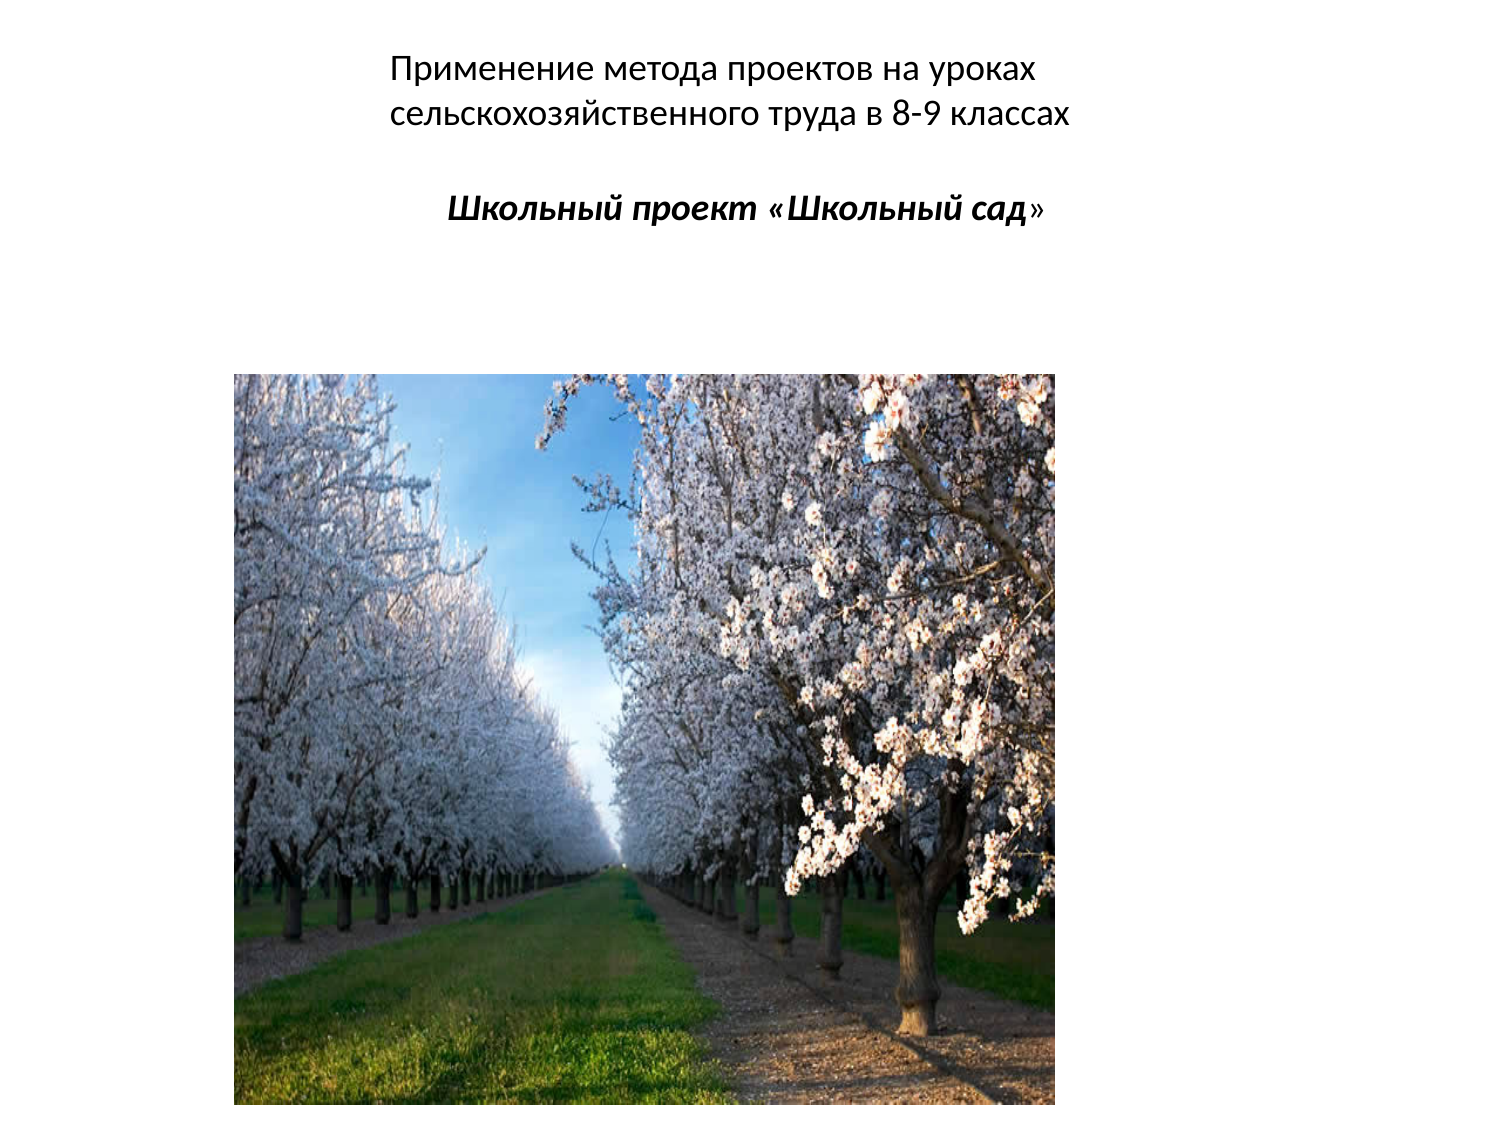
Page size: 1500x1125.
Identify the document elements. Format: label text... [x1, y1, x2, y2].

picture [234, 374, 1055, 1105]
text_box Применение метода проектов на уроках сельскохозяйственного труда в 8-9 классах [374, 35, 1125, 140]
text_box Школьный проект «Школьный сад» [432, 175, 1068, 236]
